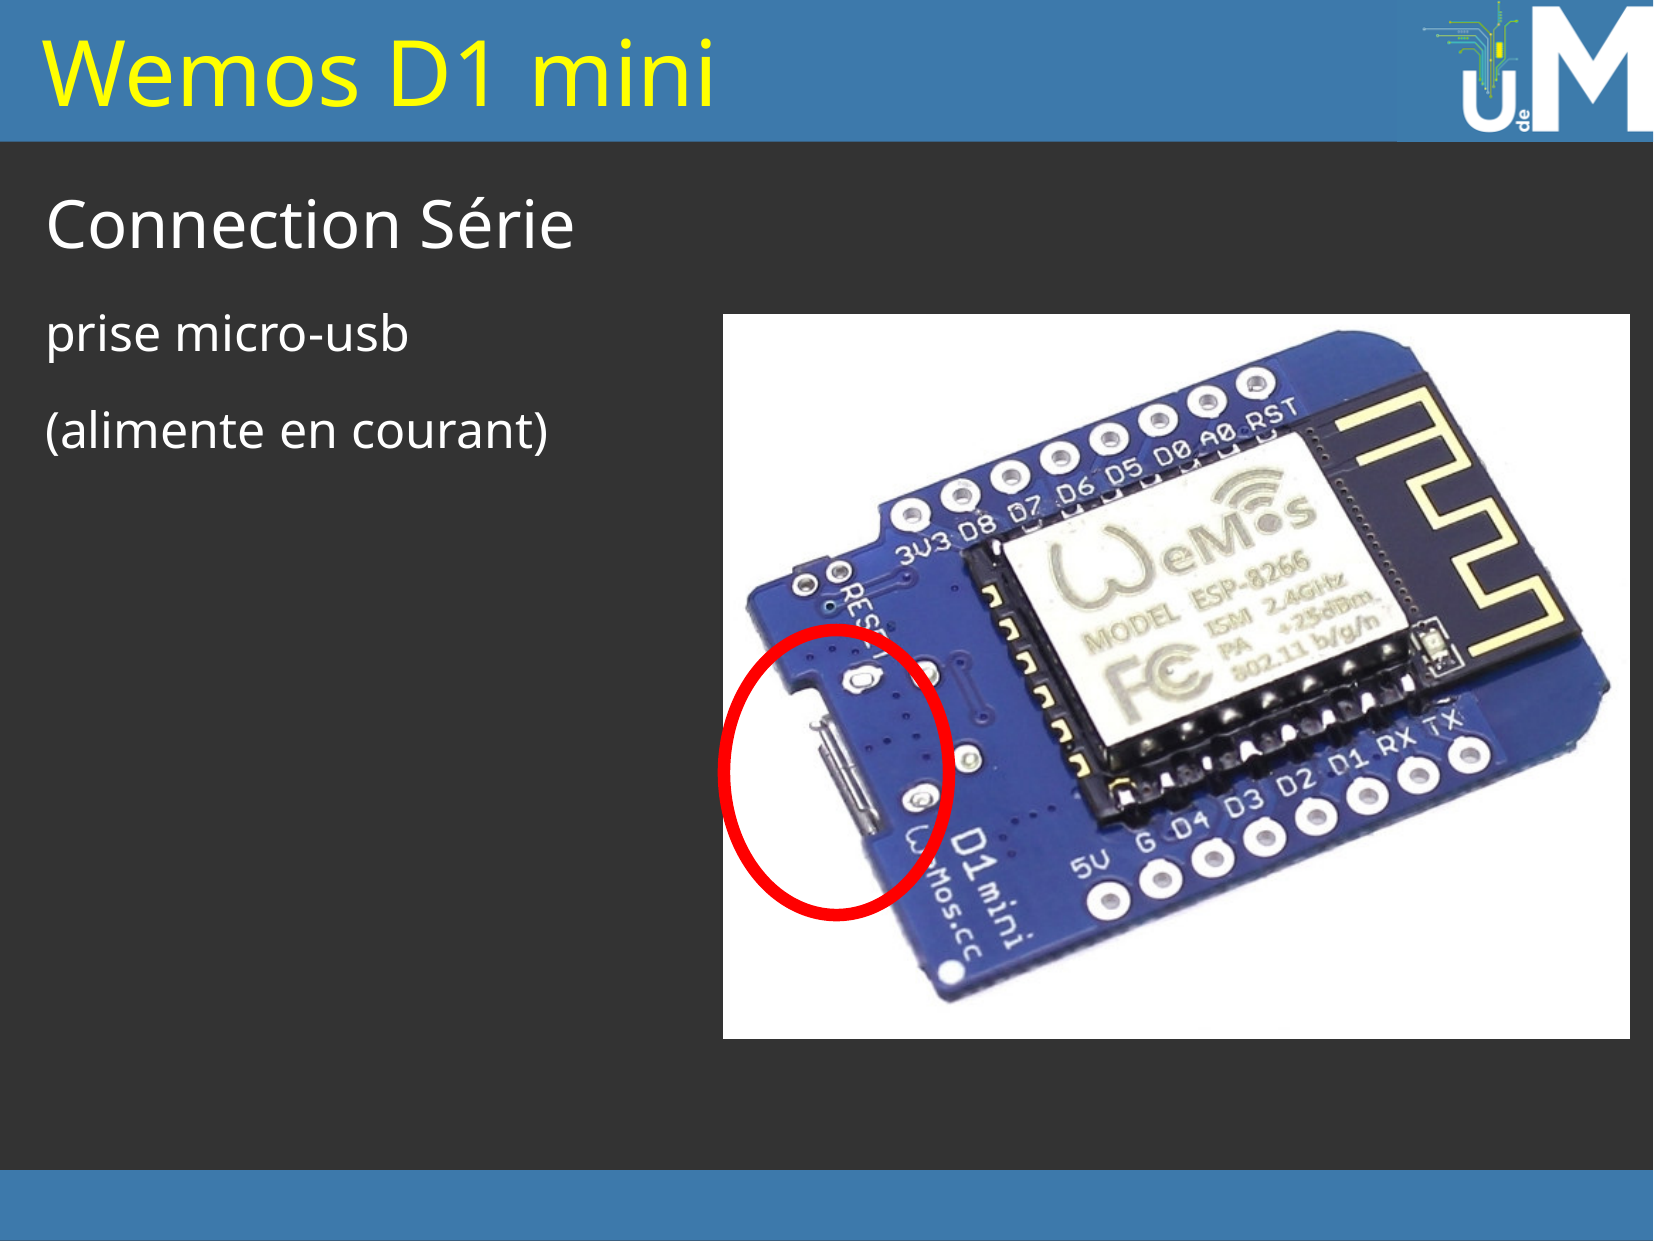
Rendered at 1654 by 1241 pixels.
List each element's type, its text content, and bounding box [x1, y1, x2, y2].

picture [731, 637, 942, 908]
list Connection Série prise micro-usb (alimente en courant) [45, 177, 1606, 1141]
title Wemos D1 mini [41, 9, 1411, 133]
picture [723, 314, 1630, 1039]
picture [1397, 0, 1654, 142]
